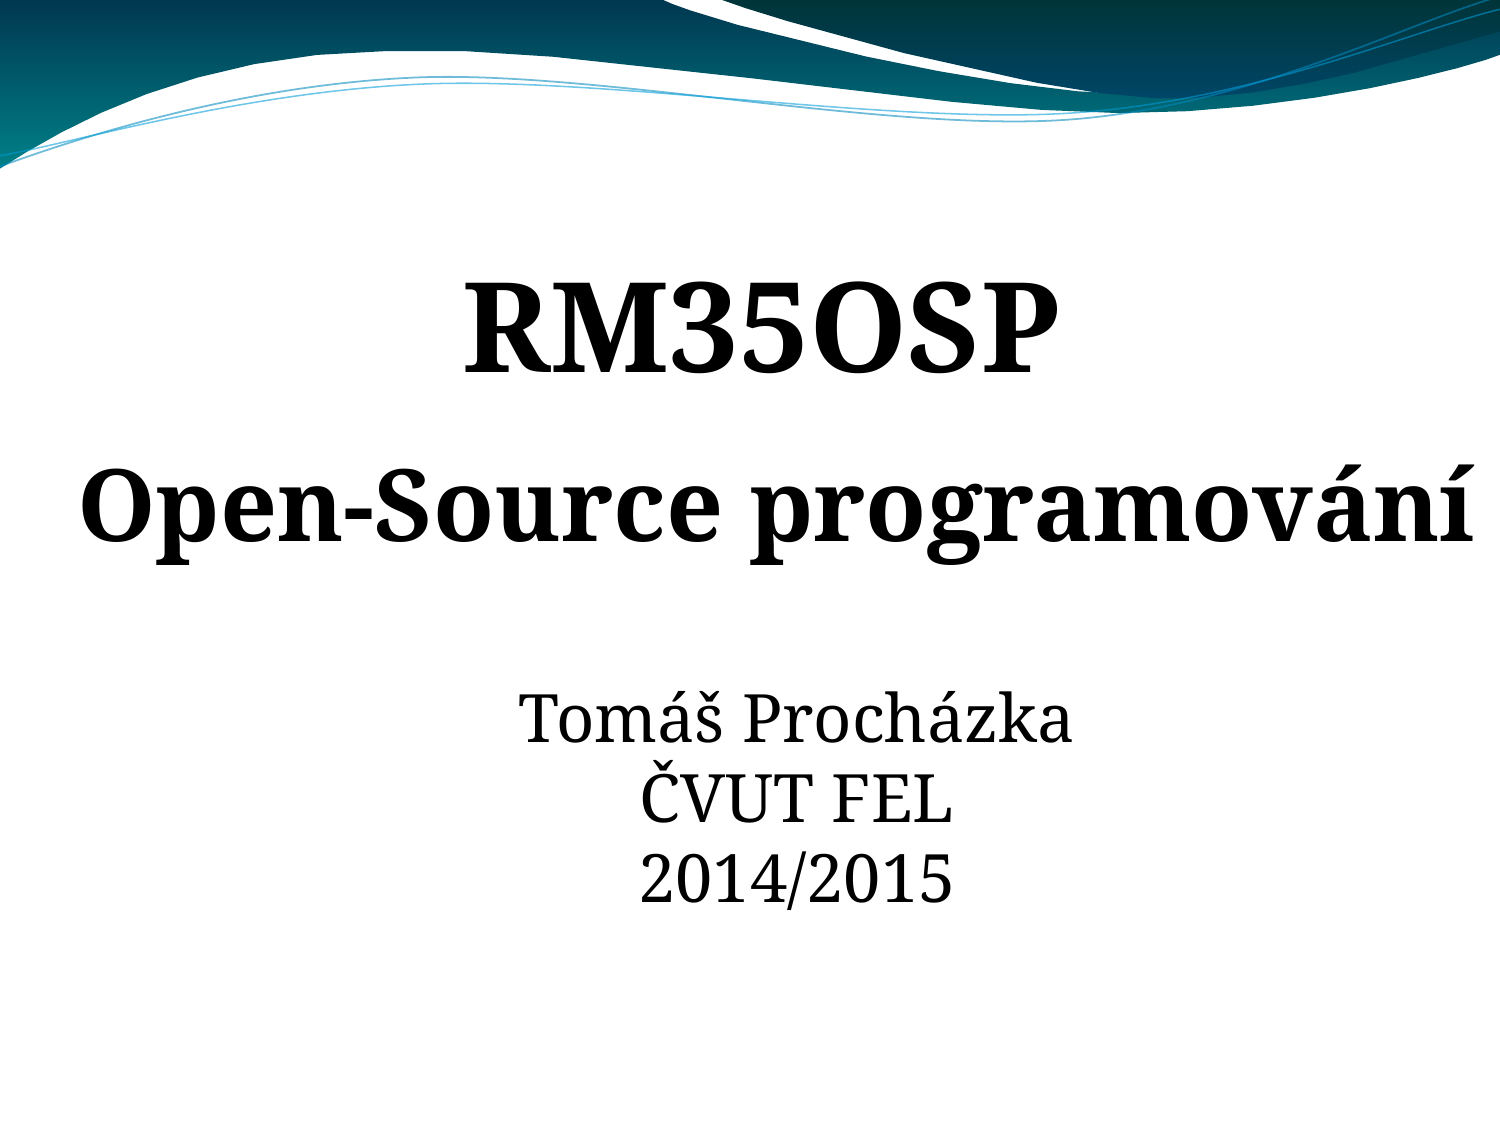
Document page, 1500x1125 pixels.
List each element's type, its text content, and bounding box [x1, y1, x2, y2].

text_box Tomáš Procházka ČVUT FEL 2014/2015 [265, 668, 1329, 927]
text_box RM35OSP [147, 239, 1377, 407]
text_box Open-Source programování [53, 433, 1500, 571]
